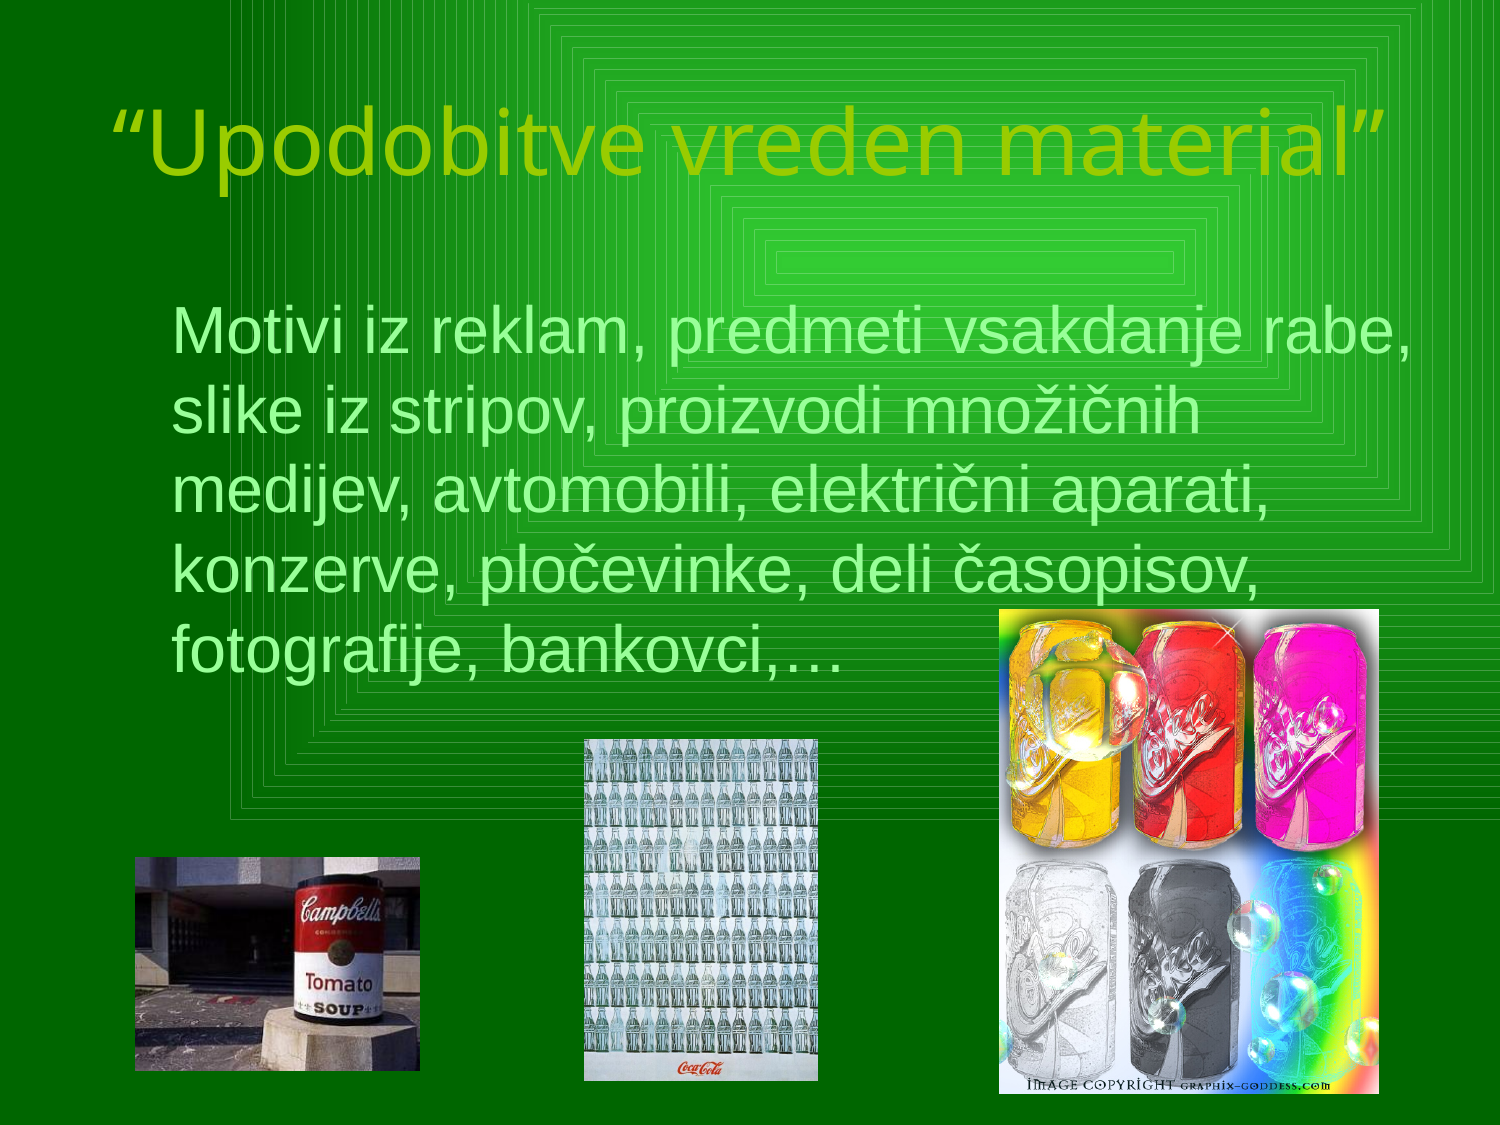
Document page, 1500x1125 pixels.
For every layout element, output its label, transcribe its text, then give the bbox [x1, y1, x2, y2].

picture [584, 739, 818, 1081]
picture [999, 609, 1379, 1094]
title “Upodobitve vreden material” [75, 45, 1425, 233]
picture [135, 857, 420, 1071]
list Motivi iz reklam, predmeti vsakdanje rabe, slike iz stripov, proizvodi množičnih medijev, avtomobili, električni aparati, konzerve, pločevinke, deli časopisov, fotografije, bankovci,… [100, 278, 1451, 709]
